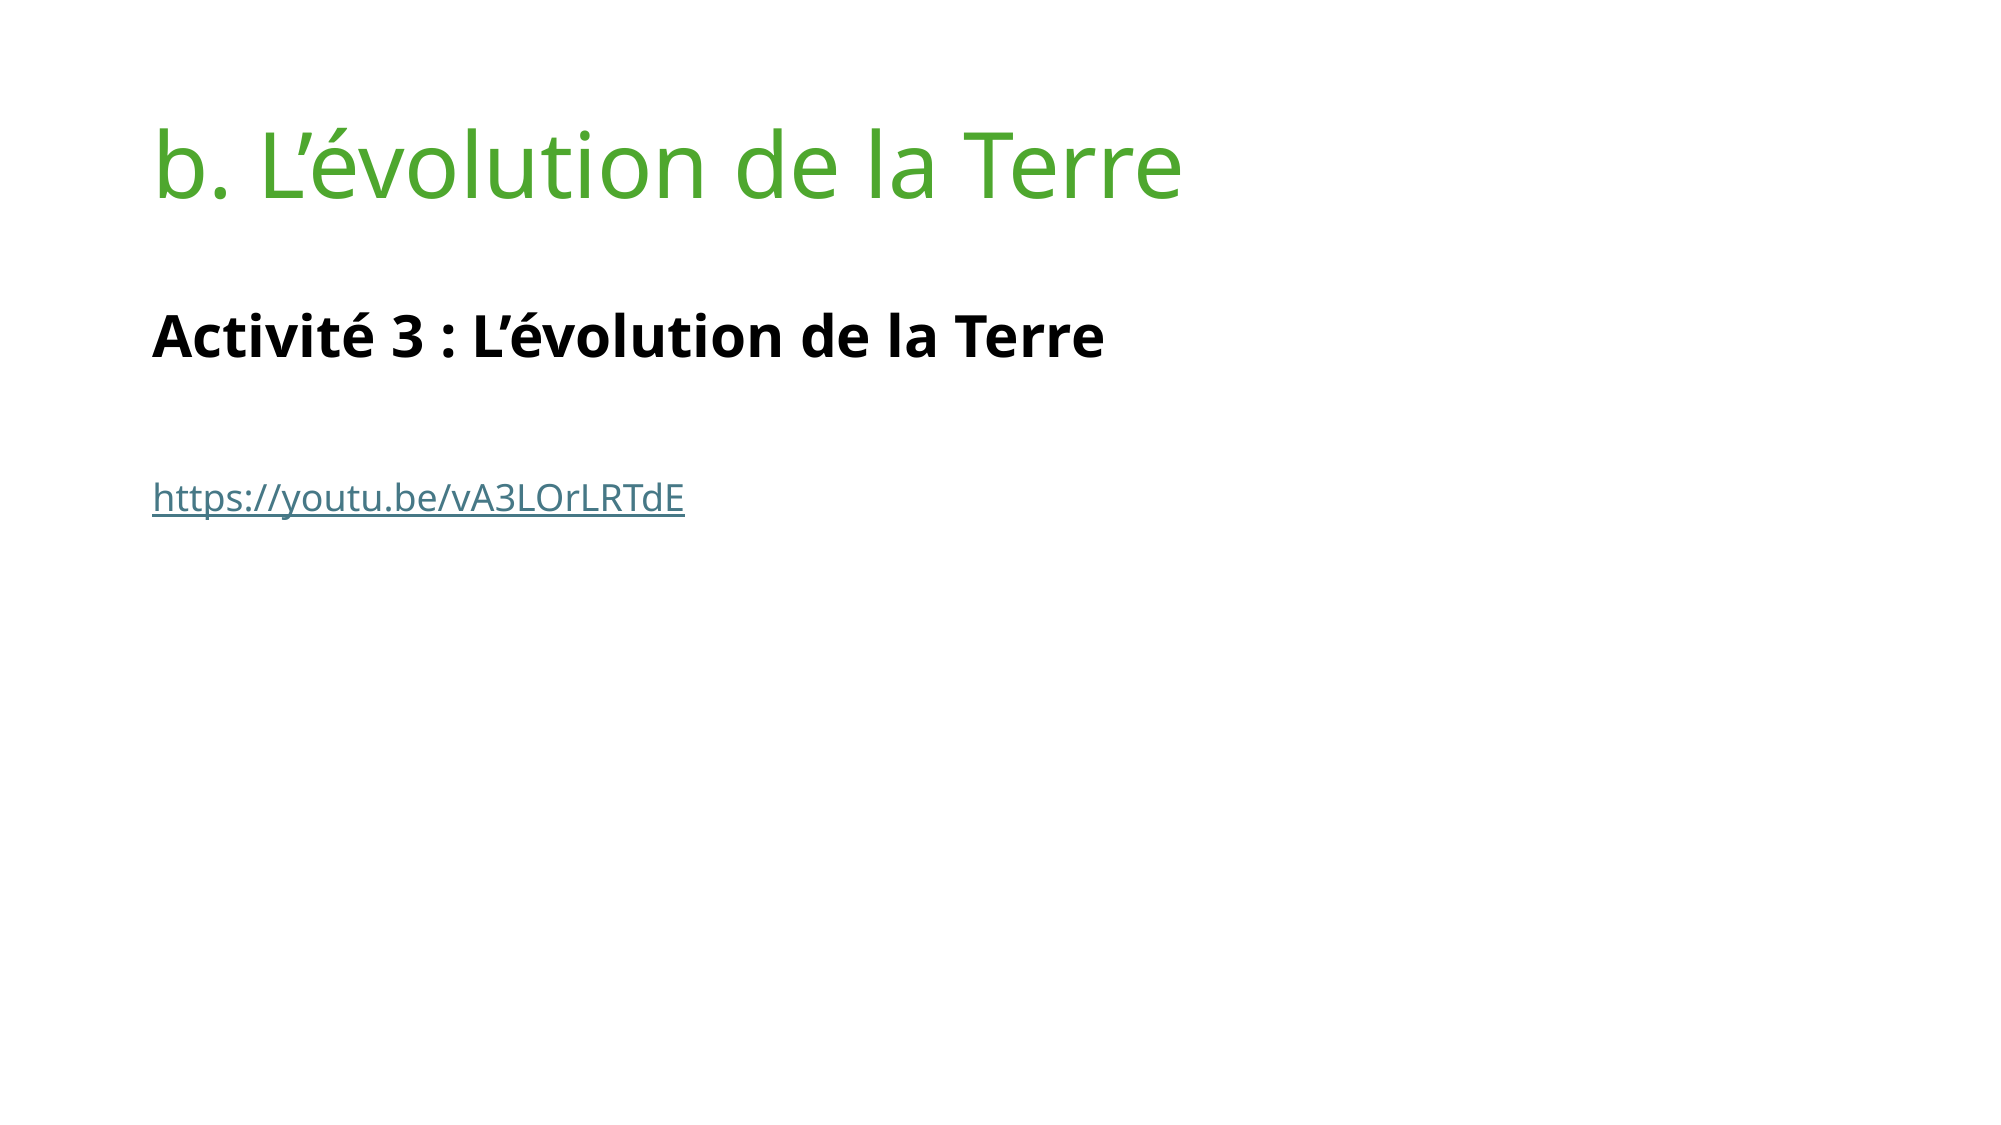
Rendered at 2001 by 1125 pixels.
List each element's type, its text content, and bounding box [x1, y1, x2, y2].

title b. L’évolution de la Terre [137, 59, 1863, 278]
list Activité 3 : L’évolution de la Terre https://youtu.be/vA3LOrLRTdE [137, 299, 1863, 1014]
